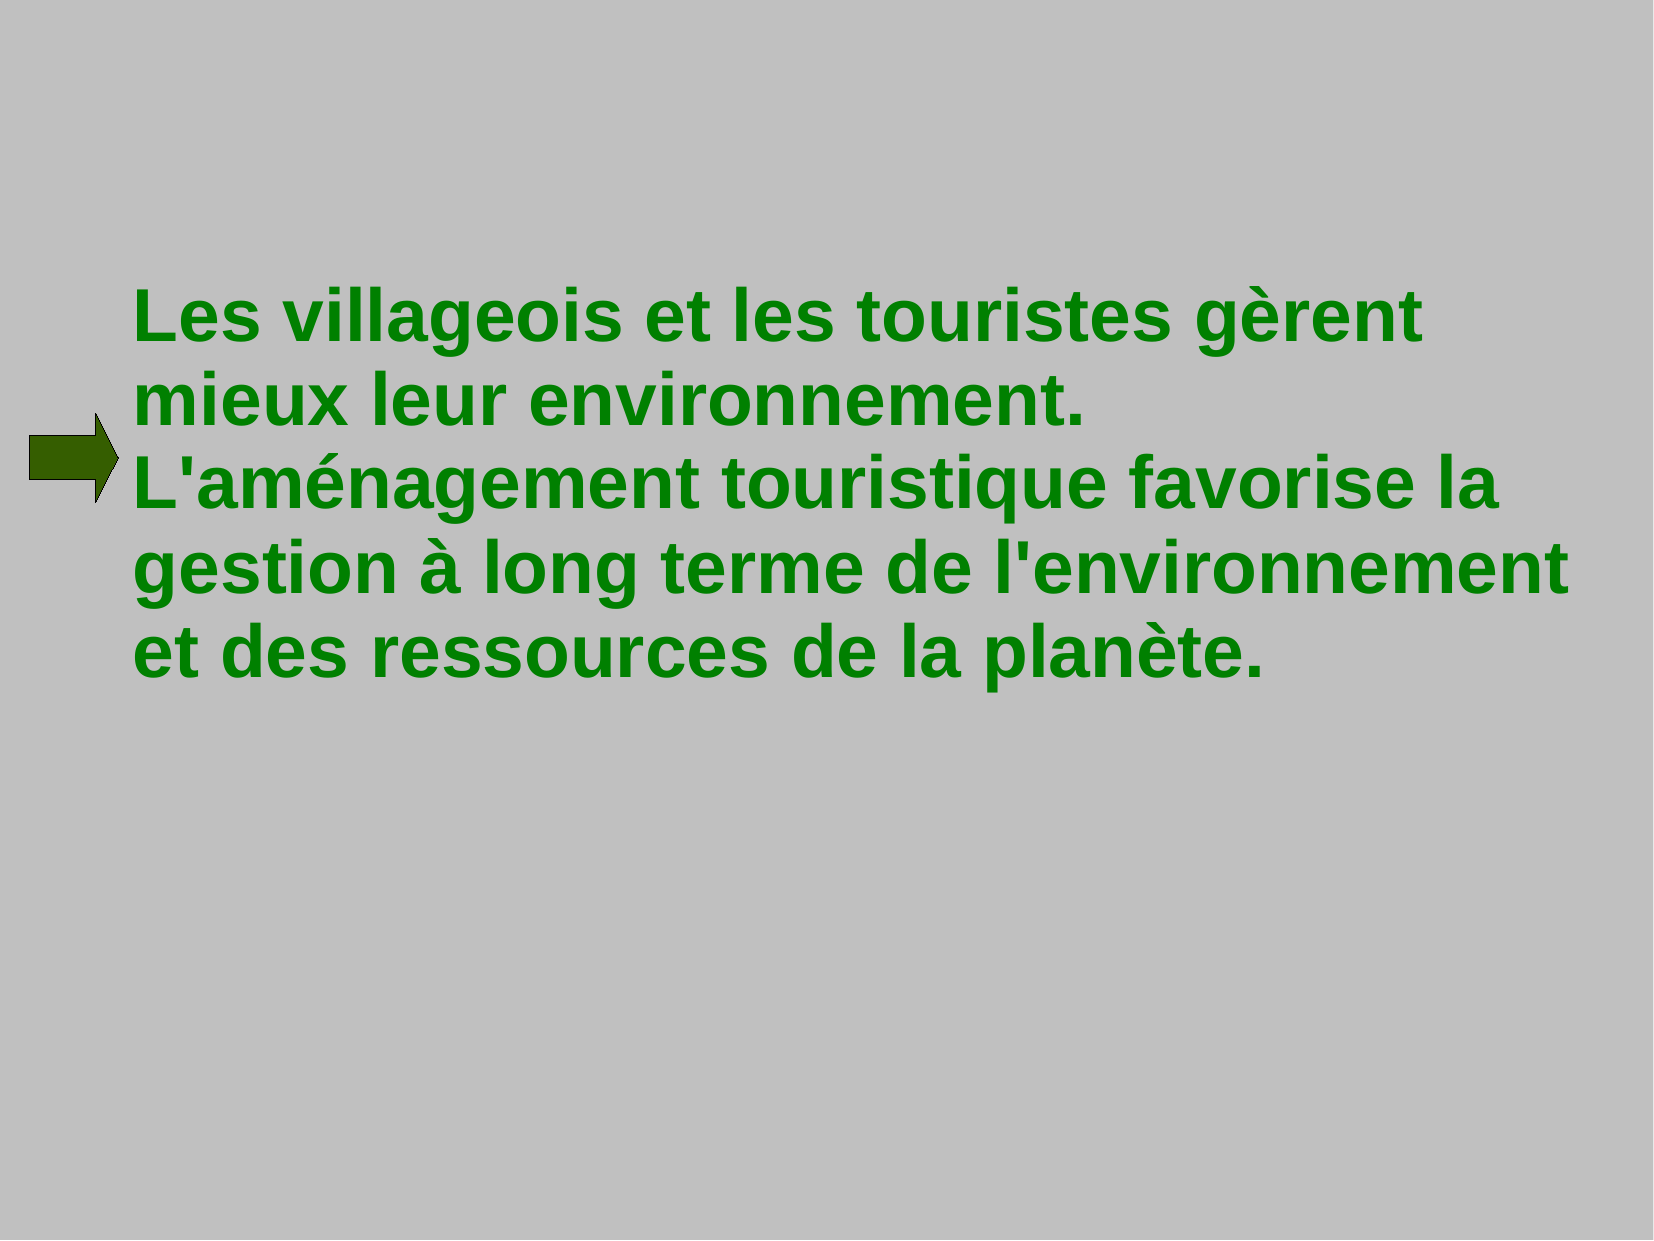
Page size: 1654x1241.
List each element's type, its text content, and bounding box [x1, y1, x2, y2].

text_box Les villageois et les touristes gèrent mieux leur environnement. L'aménagement touristique favorise la gestion à long terme de l'environnement et des ressources de la planète. [118, 265, 1595, 701]
text_box [29, 413, 119, 503]
